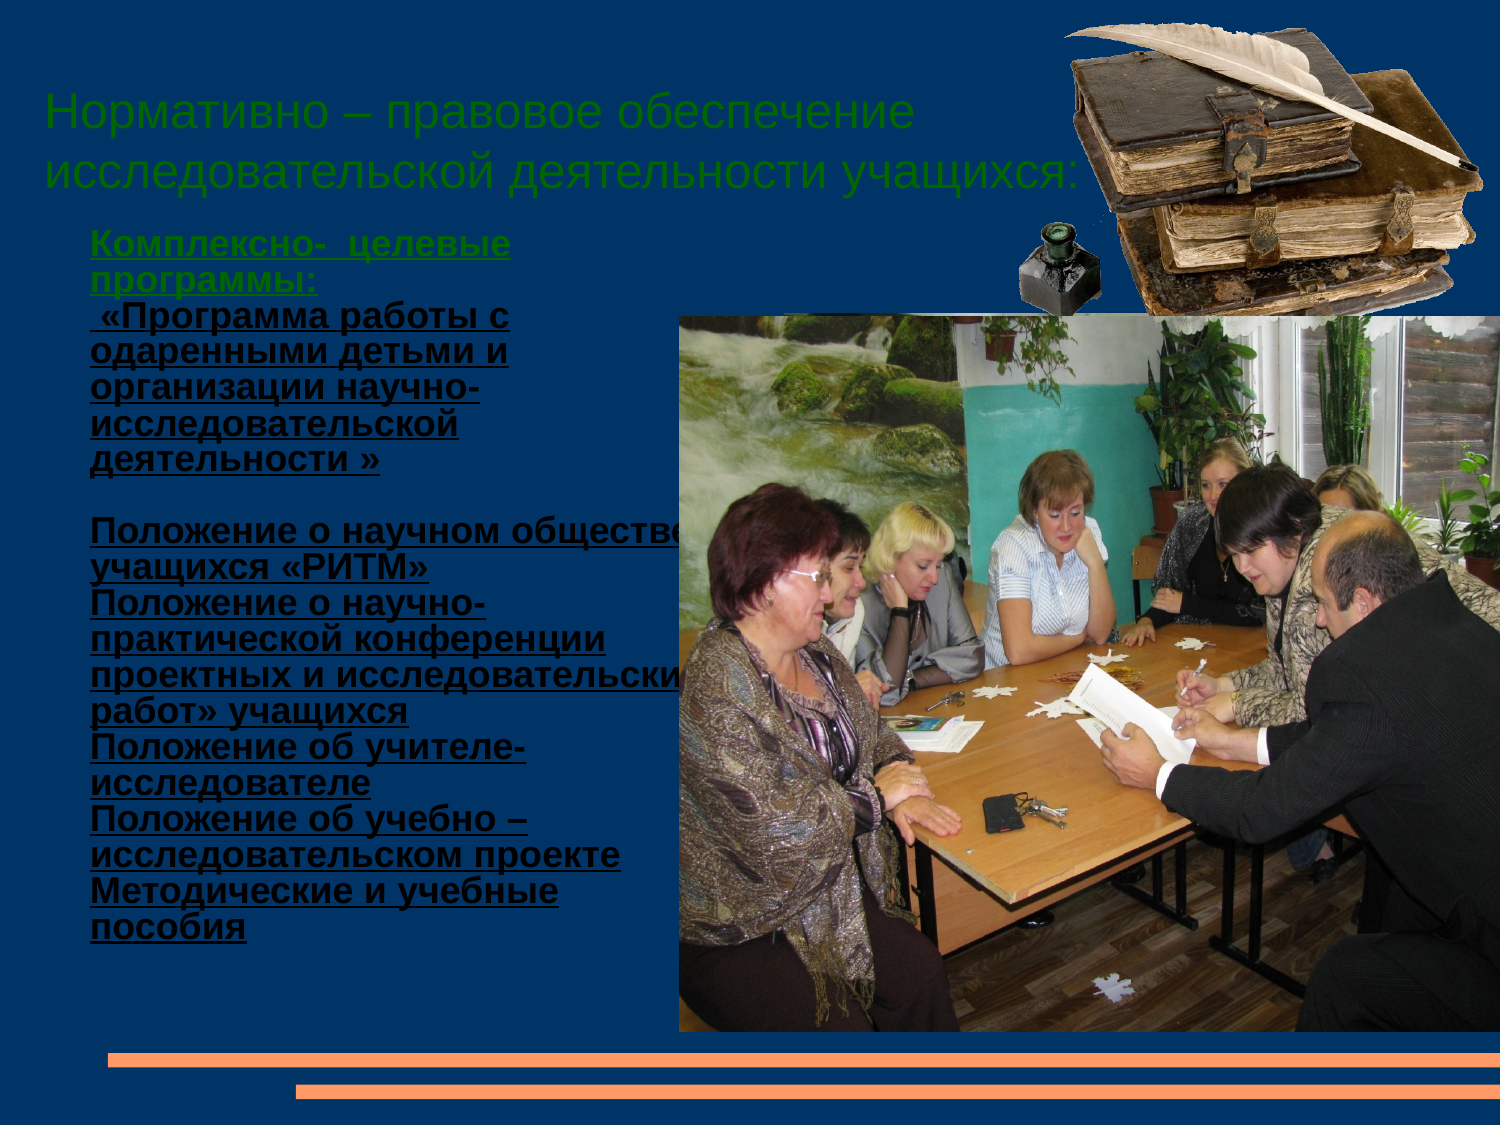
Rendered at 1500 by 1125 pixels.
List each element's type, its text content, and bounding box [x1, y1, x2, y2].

text_box Нормативно – правовое обеспечение исследовательской деятельности учащихся: [29, 45, 998, 233]
text_box Комплексно- целевые программы: «Программа работы с одаренными детьми и организации научно- исследовательской деятельности » Положение о научном обществе учащихся «РИТМ» Положение о научно- практической конференции проектных и исследовательских работ» учащихся Положение об учителе- исследователе Положение об учебно – исследовательском проекте Методические и учебные пособия [75, 219, 738, 1005]
picture [679, 0, 1500, 1032]
